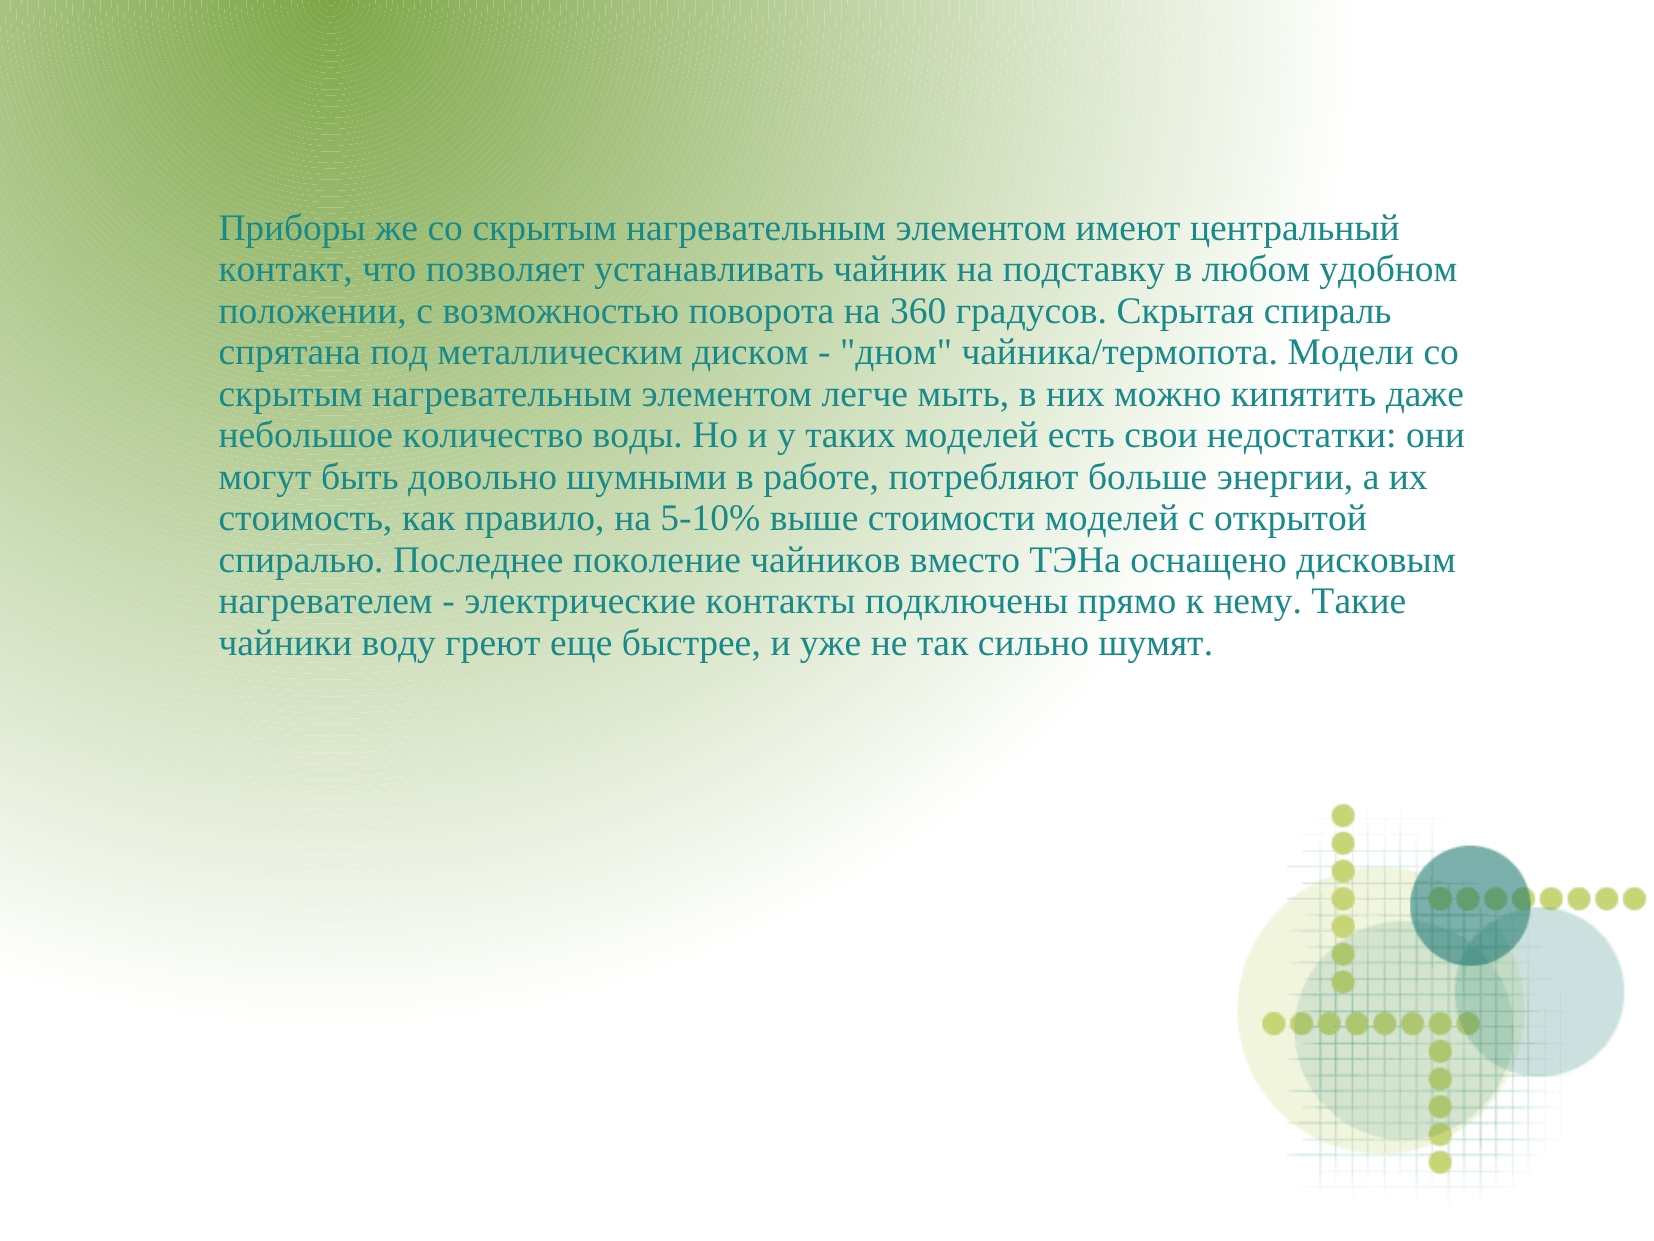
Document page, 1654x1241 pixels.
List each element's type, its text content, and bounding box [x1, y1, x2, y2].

picture [1224, 792, 1654, 1211]
list Приборы же со скрытым нагревательным элементом имеют центральный контакт, что позволяет устанавливать чайник на подставку в любом удобном положении, с возможностью поворота на 360 градусов. Скрытая спираль спрятана под металлическим диском - "дном" чайника/термопота. Модели со скрытым нагревательным элементом легче мыть, в них можно кипятить даже небольшое количество воды. Но и у таких моделей есть свои недостатки: они могут быть довольно шумными в работе, потребляют больше энергии, а их стоимость, как правило, на 5-10% выше стоимости моделей с открытой спиралью. Последнее поколение чайников вместо ТЭНа оснащено дисковым нагревателем - электрические контакты подключены прямо к нему. Такие чайники воду греют еще быстрее, и уже не так сильно шумят. [147, 206, 1536, 886]
